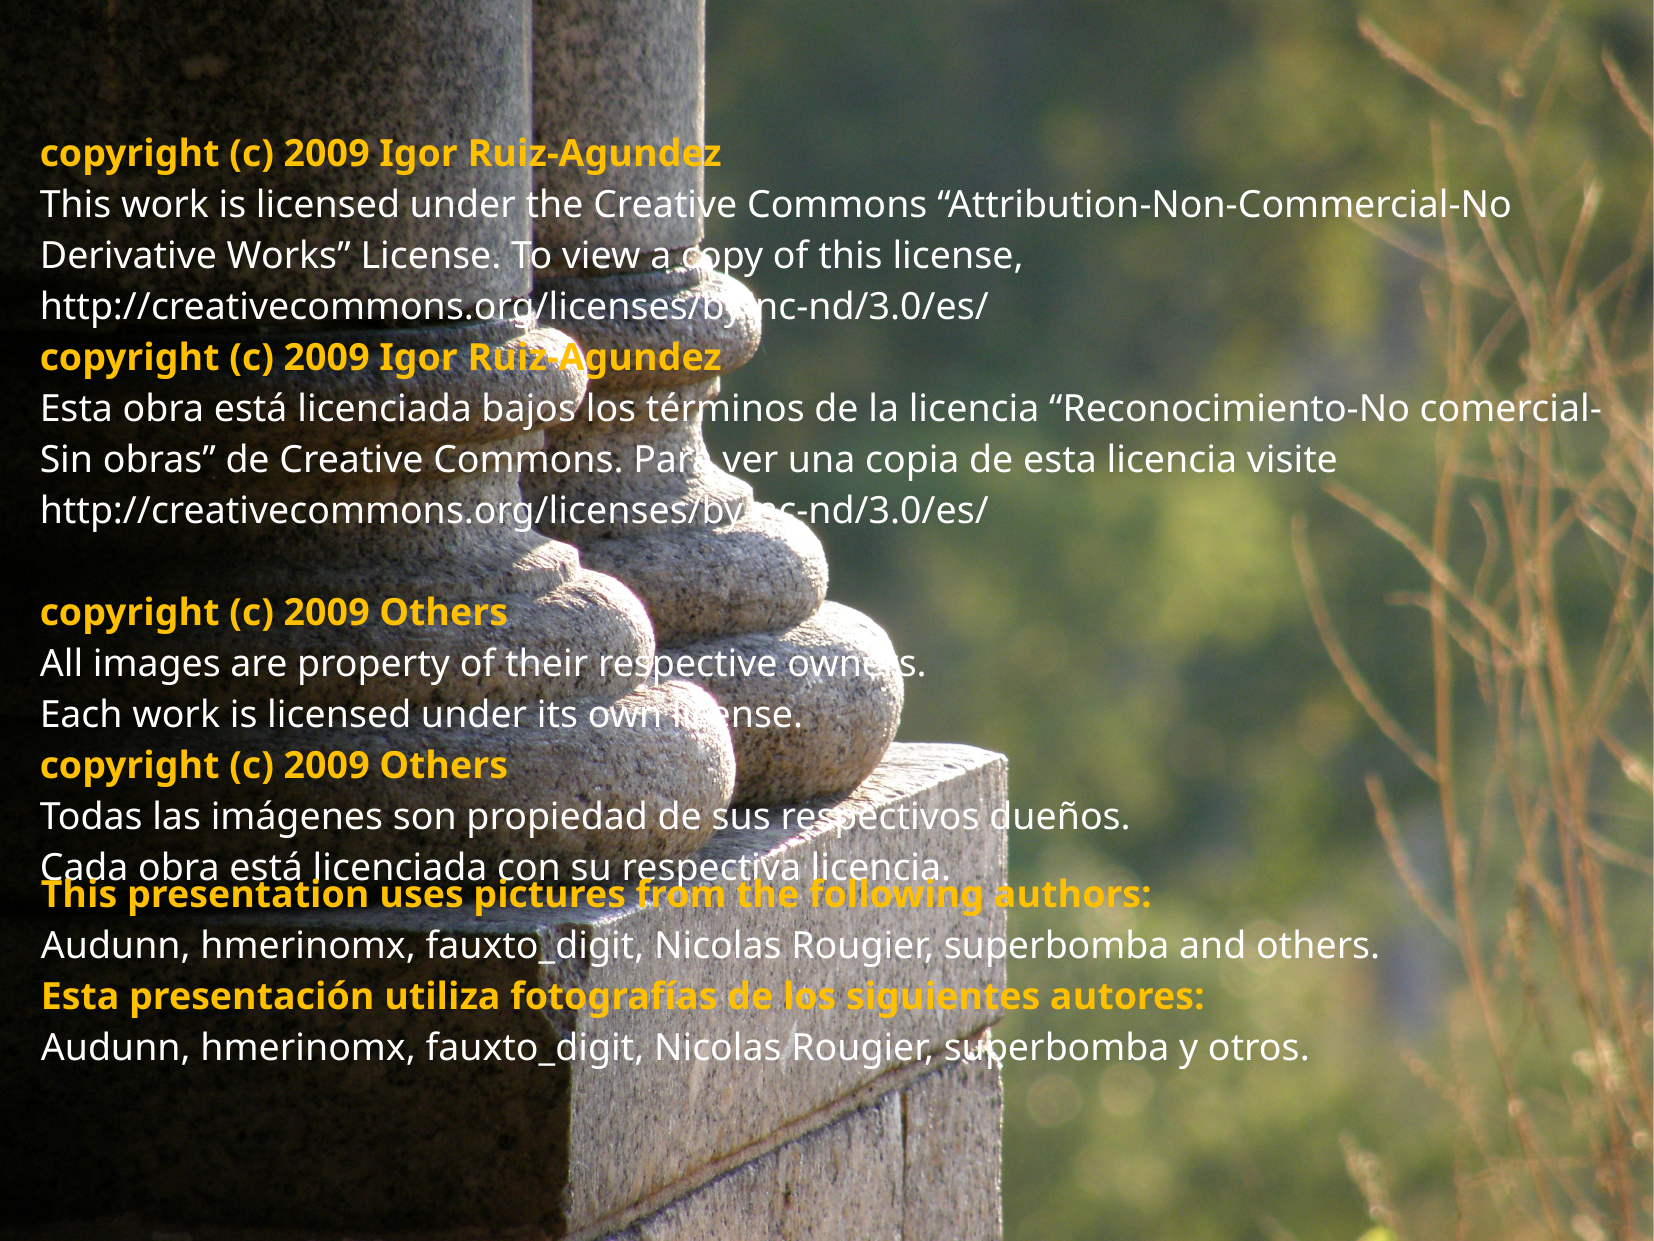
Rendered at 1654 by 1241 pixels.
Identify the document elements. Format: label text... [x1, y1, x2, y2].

picture [0, 0, 1654, 1241]
text_box This presentation uses pictures from the following authors: Audunn, hmerinomx, fauxto_digit, Nicolas Rougier, superbomba and others. Esta presentación utiliza fotografías de los siguientes autores: Audunn, hmerinomx, fauxto_digit, Nicolas Rougier, superbomba y otros. [26, 860, 1577, 1056]
text_box copyright (c) 2009 Igor Ruiz-Agundez This work is licensed under the Creative Commons “Attribution-Non-Commercial-No Derivative Works” License. To view a copy of this license, http://creativecommons.org/licenses/by-nc-nd/3.0/es/ copyright (c) 2009 Igor Ruiz-Agundez Esta obra está licenciada bajos los términos de la licencia “Reconocimiento-No comercial-Sin obras” de Creative Commons. Para ver una copia de esta licencia visite http://creativecommons.org/licenses/by-nc-nd/3.0/es/ copyright (c) 2009 Others All images are property of their respective owners. Each work is licensed under its own license. copyright (c) 2009 Others Todas las imágenes son propiedad de sus respectivos dueños. Cada obra está licenciada con su respectiva licencia. [25, 118, 1621, 809]
